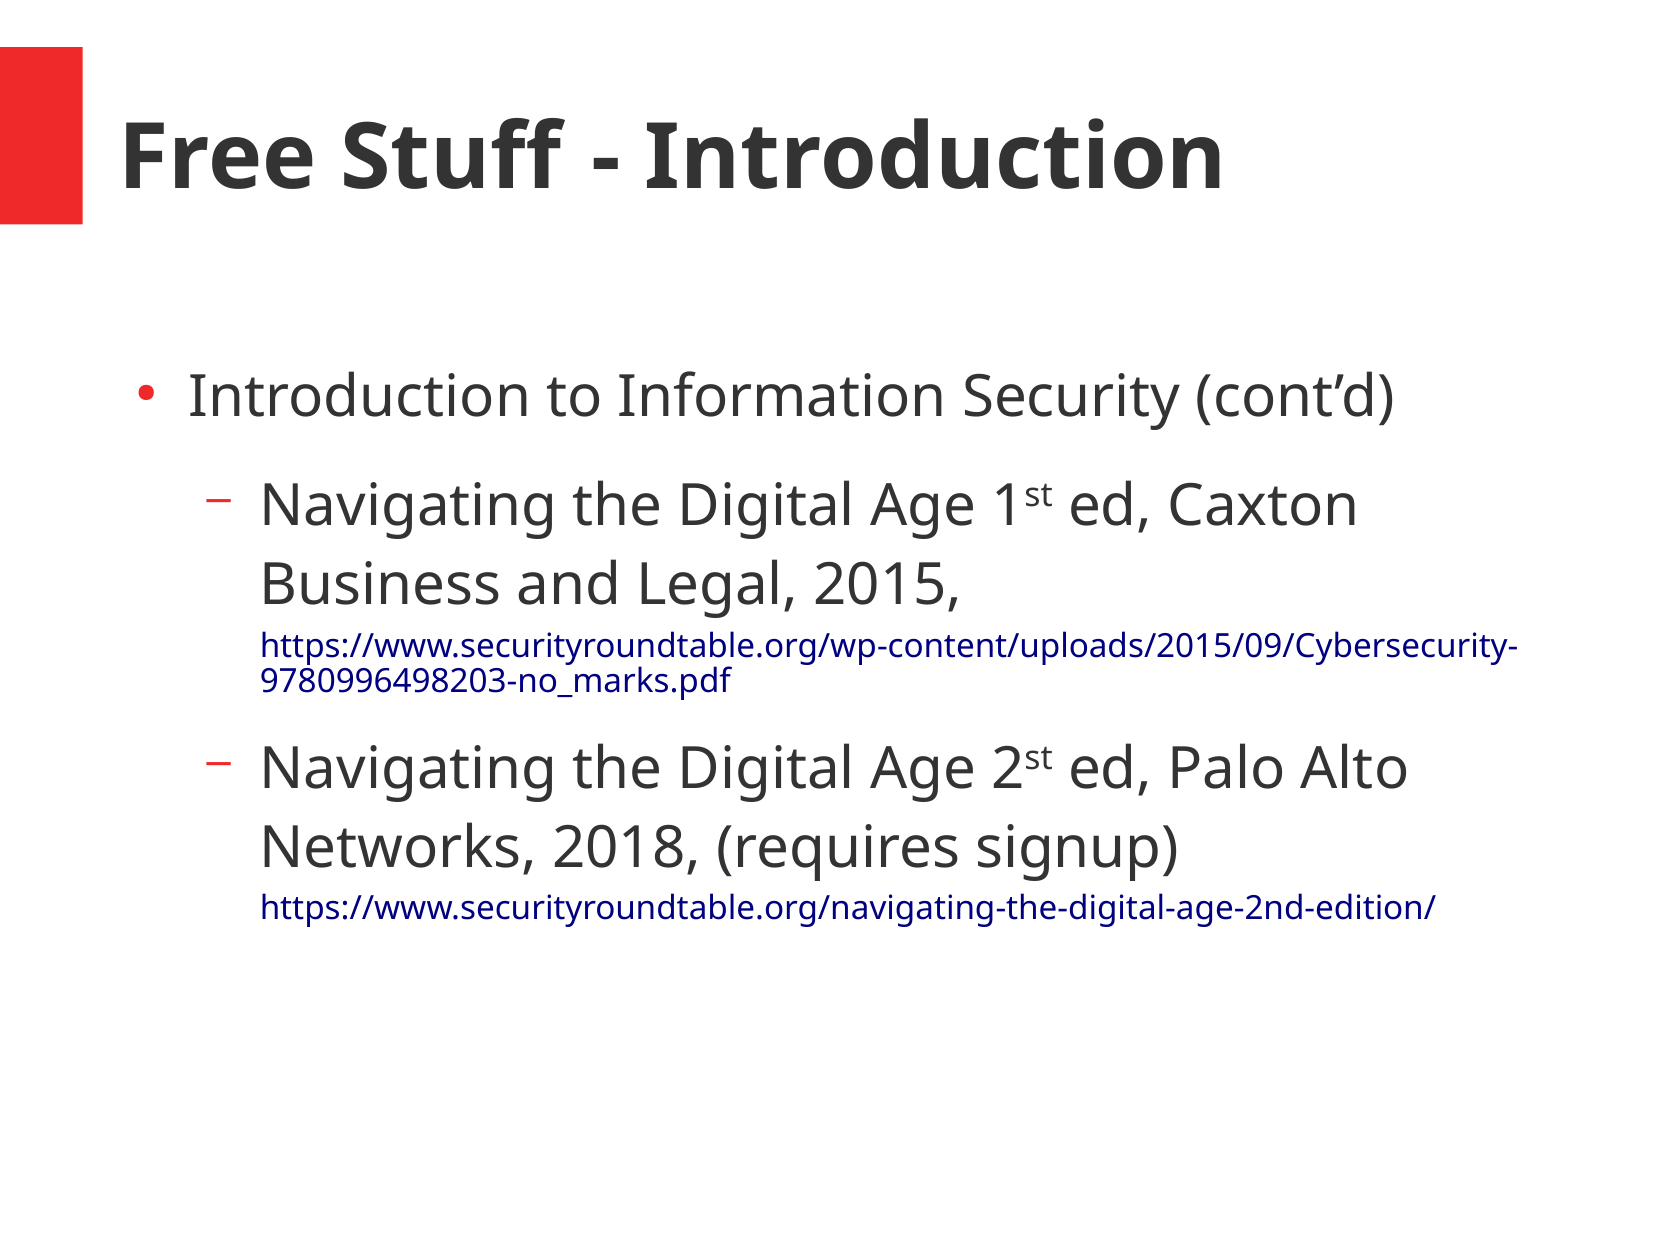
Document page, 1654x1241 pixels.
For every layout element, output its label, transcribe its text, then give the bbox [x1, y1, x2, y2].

list Introduction to Information Security (cont’d) Navigating the Digital Age 1st ed, Caxton Business and Legal, 2015, https://www.securityroundtable.org/wp-content/uploads/2015/09/Cybersecurity-9780996498203-no_marks.pdf Navigating the Digital Age 2st ed, Palo Alto Networks, 2018, (requires signup) https://www.securityroundtable.org/navigating-the-digital-age-2nd-edition/ [118, 354, 1536, 1074]
title Free Stuff - Introduction [118, 49, 1571, 257]
